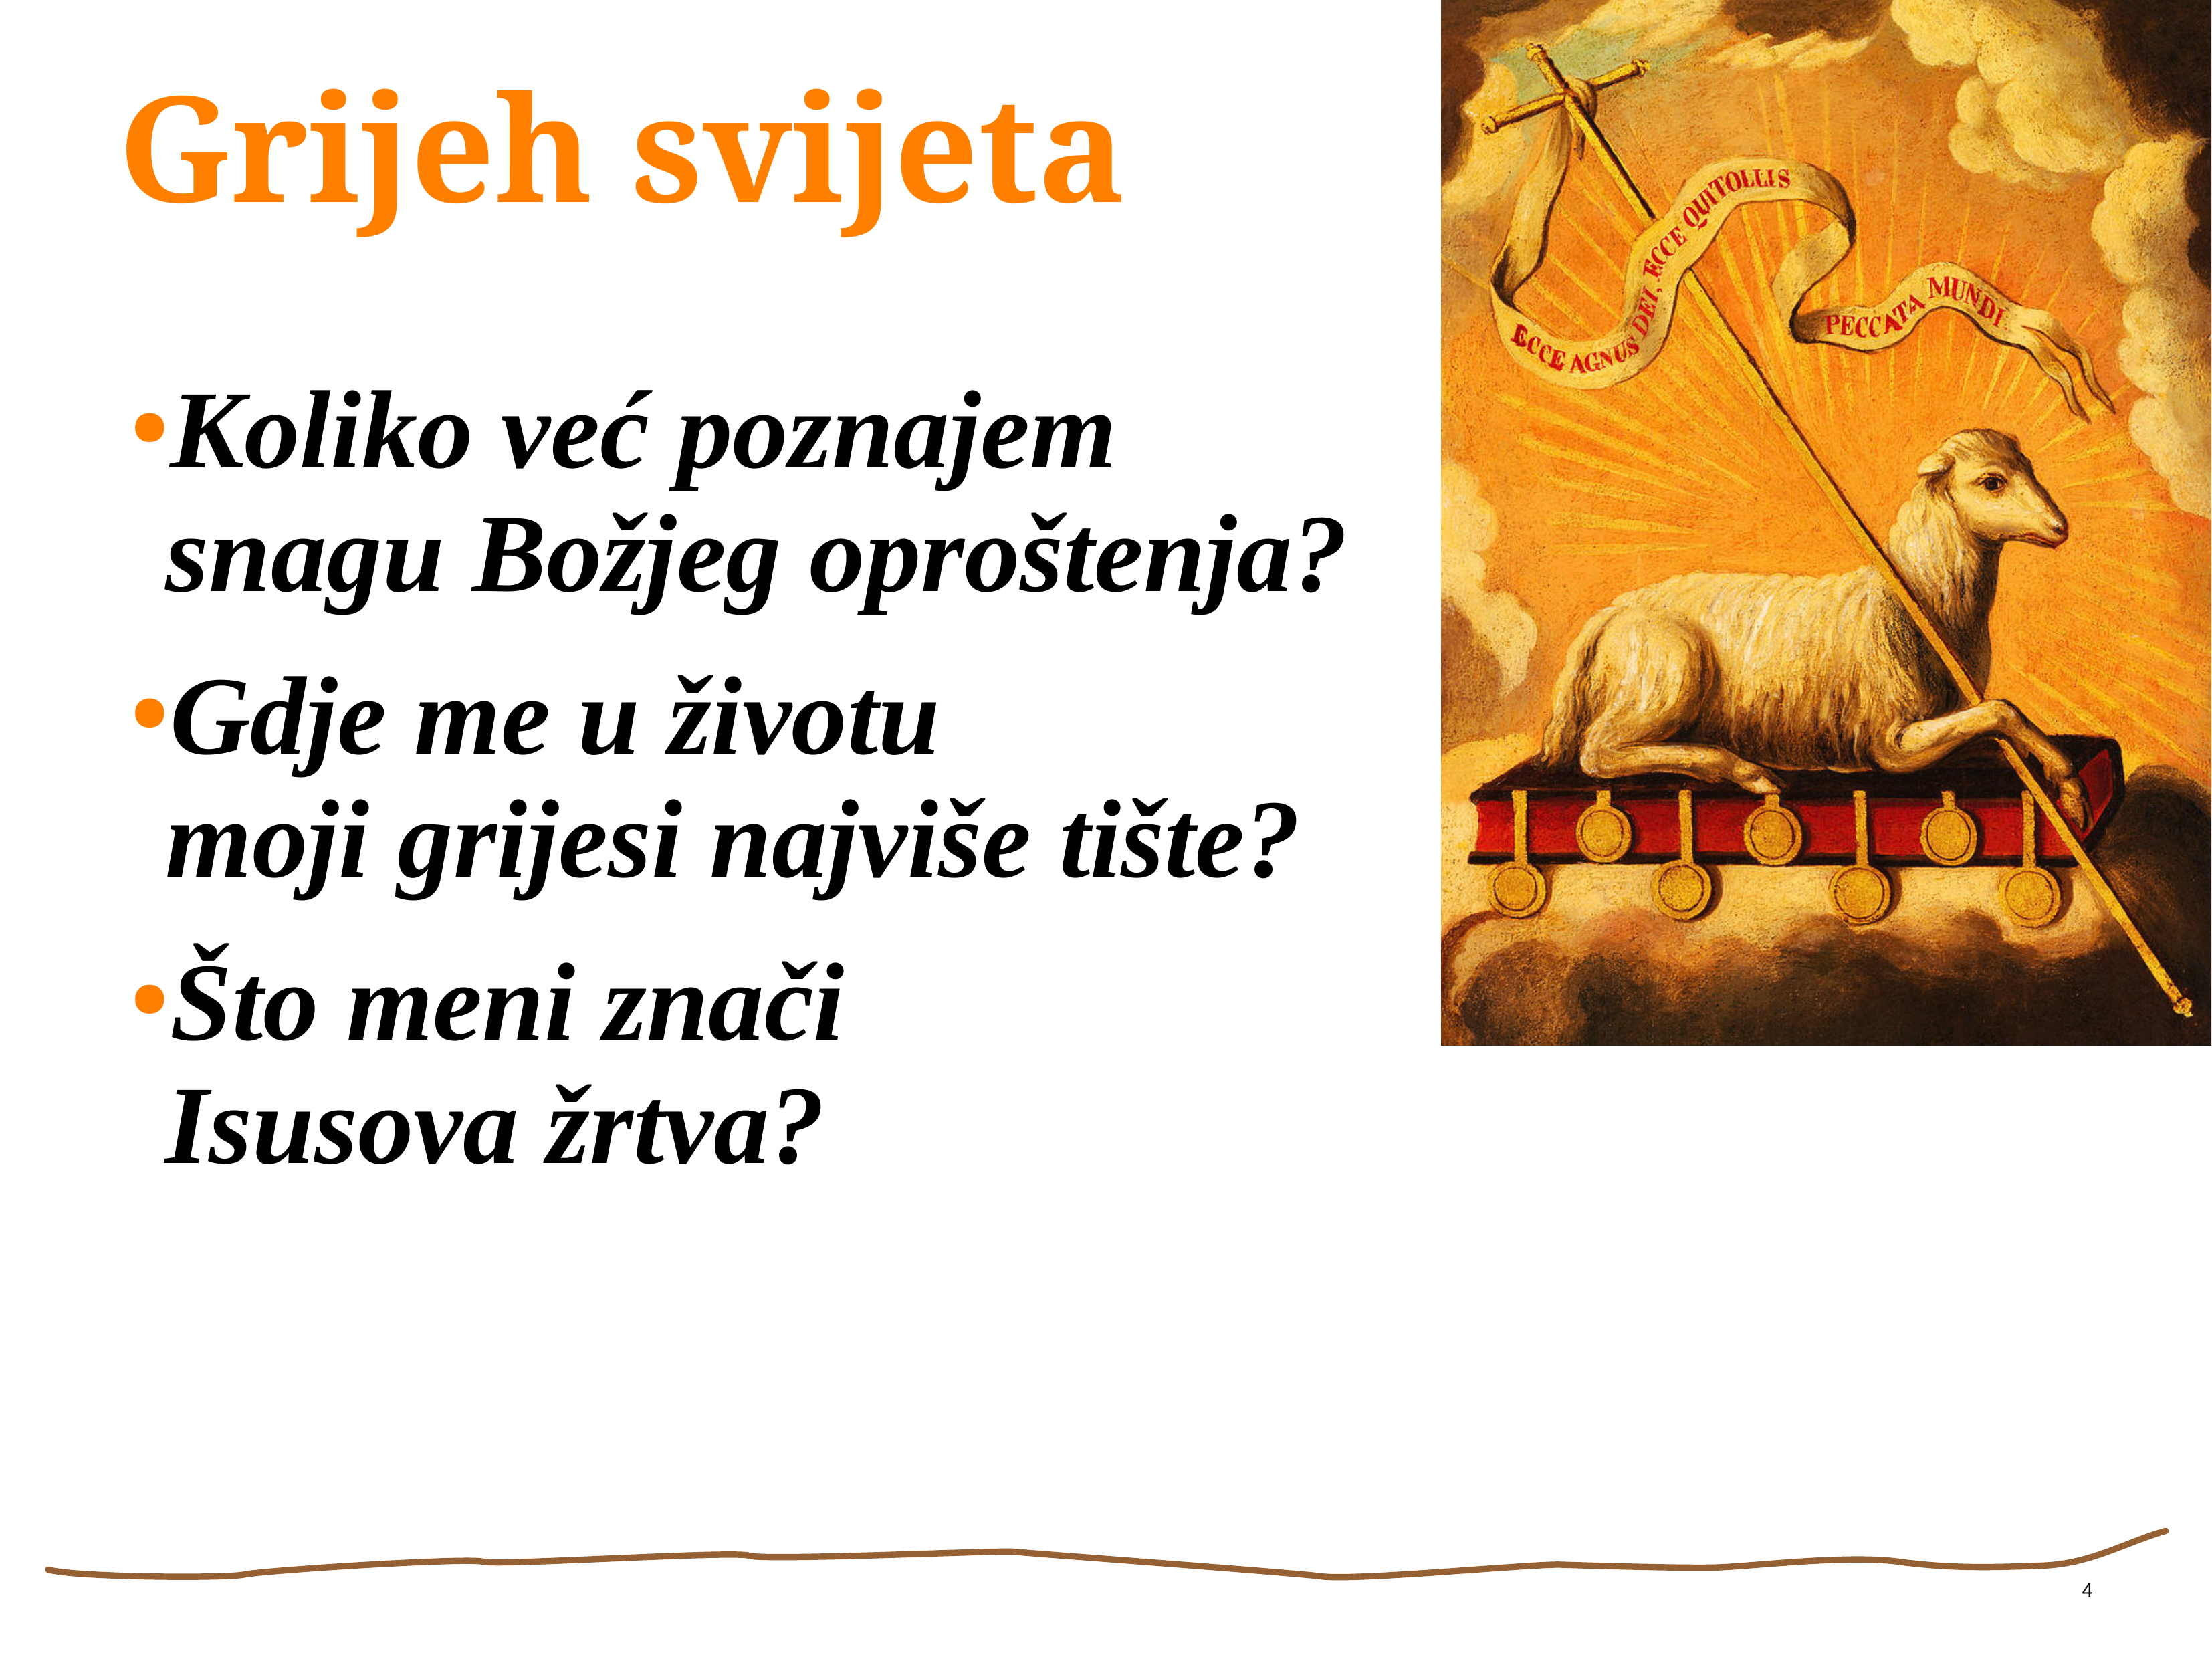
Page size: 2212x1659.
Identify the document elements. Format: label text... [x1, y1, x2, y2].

list Koliko već poznajem snagu Božjeg oproštenja? Gdje me u životu moji grijesi najviše tište? Što meni znači Isusova žrtva? [118, 368, 2113, 1527]
title Grijeh svijeta [118, 52, 1441, 237]
picture [1441, 0, 2212, 1046]
